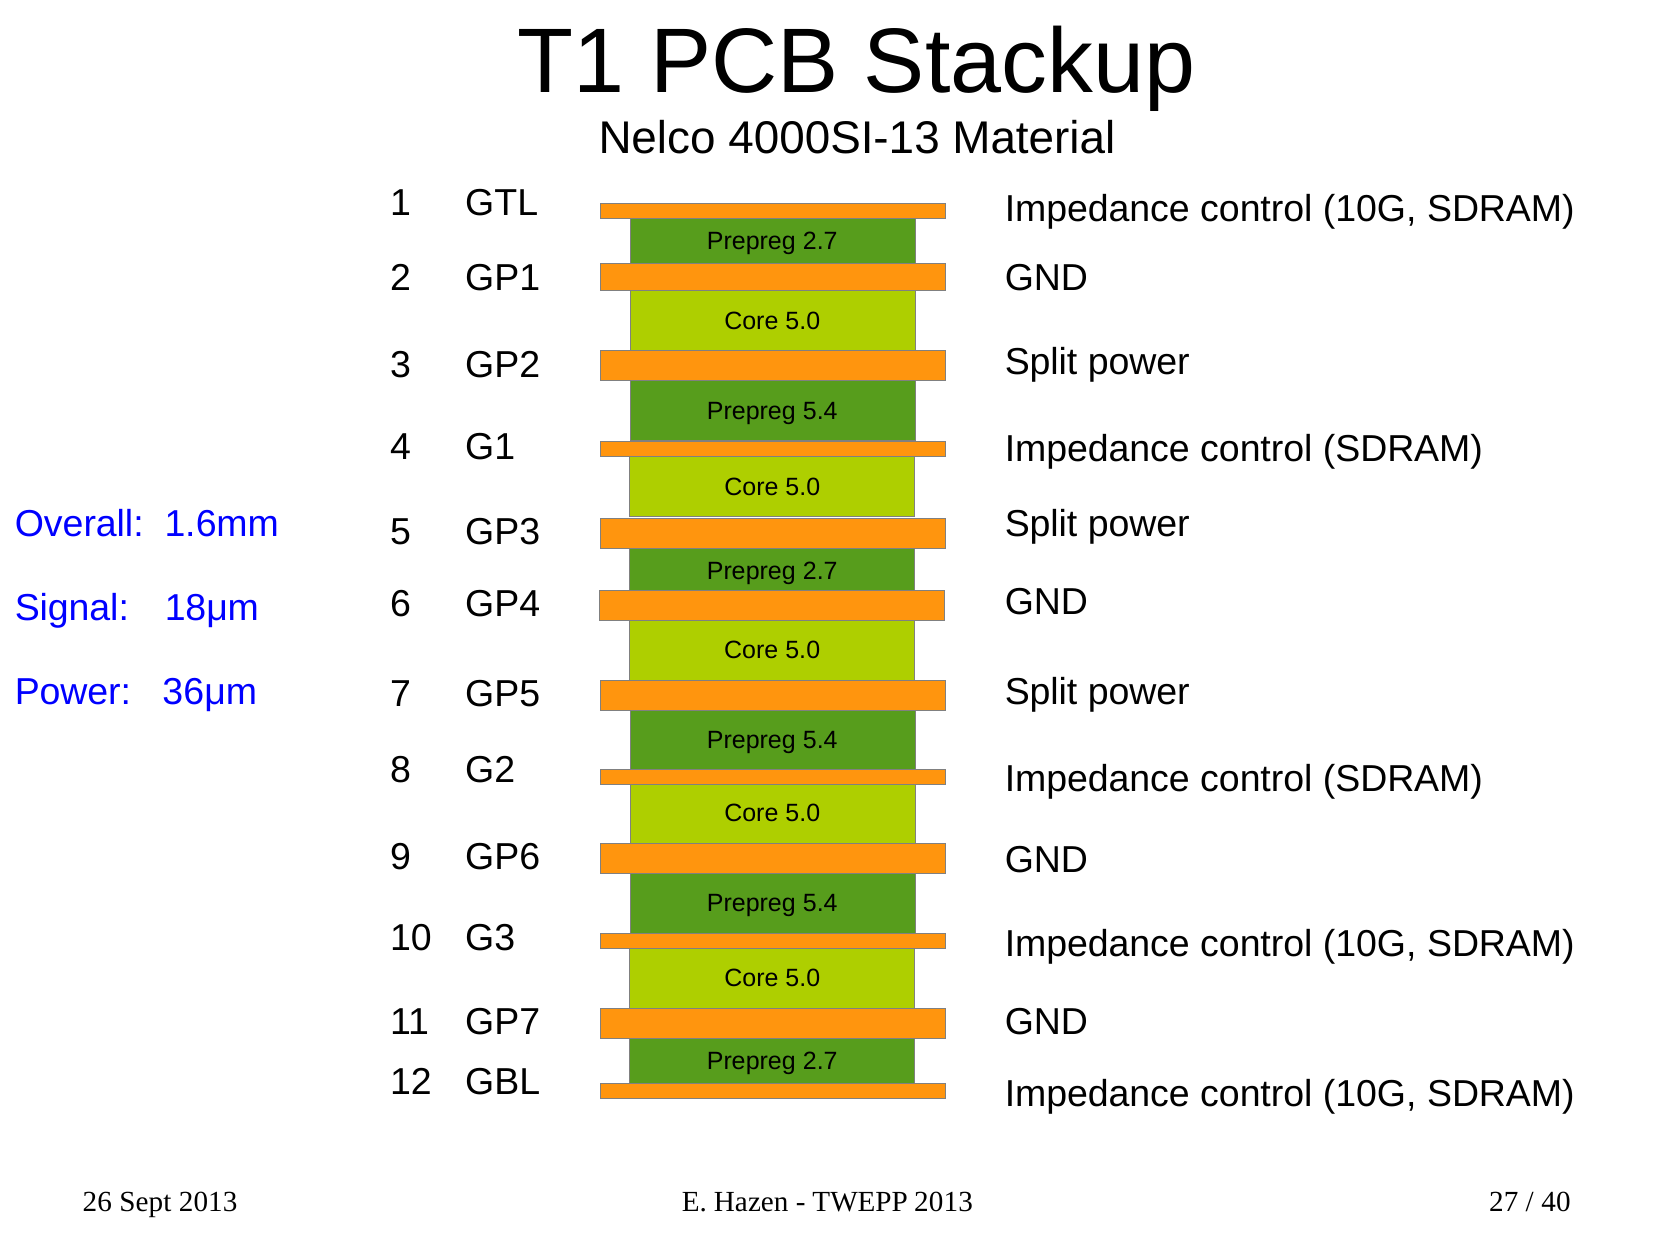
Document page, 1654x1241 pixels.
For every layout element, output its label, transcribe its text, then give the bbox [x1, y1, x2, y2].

text_box GND [990, 830, 1103, 888]
text_box Split power [990, 333, 1205, 391]
text_box Prepreg 2.7 [630, 219, 916, 263]
text_box [600, 680, 946, 711]
text_box Core 5.0 [630, 785, 916, 843]
text_box Prepreg 5.4 [630, 873, 916, 933]
text_box 8 G2 [375, 741, 531, 799]
text_box 3 GP2 [375, 335, 556, 393]
text_box [600, 933, 946, 949]
text_box Core 5.0 [629, 948, 915, 1008]
text_box Prepreg 5.4 [630, 380, 916, 441]
text_box 9 GP6 [375, 828, 556, 886]
text_box GND [990, 573, 1103, 631]
text_box 10 G3 [375, 909, 531, 966]
text_box Impedance control (10G, SDRAM) [990, 915, 1590, 972]
text_box [600, 769, 946, 785]
text_box Prepreg 2.7 [629, 1038, 915, 1083]
text_box Prepreg 5.4 [630, 710, 916, 769]
text_box [600, 1008, 946, 1039]
text_box Core 5.0 [630, 290, 916, 350]
text_box [600, 263, 946, 291]
text_box [599, 590, 945, 621]
text_box [600, 350, 946, 381]
text_box Prepreg 2.7 [629, 548, 915, 590]
text_box Impedance control (10G, SDRAM) [990, 1065, 1590, 1122]
text_box [600, 441, 946, 457]
text_box 6 GP4 [375, 575, 556, 632]
text_box Impedance control (SDRAM) [990, 750, 1499, 807]
text_box Impedance control (10G, SDRAM) [990, 180, 1590, 237]
text_box GND [990, 993, 1103, 1051]
text_box 11 GP7 [375, 993, 556, 1051]
text_box Overall: 1.6mm Signal: 18μm Power: 36μm [0, 495, 295, 720]
text_box Split power [990, 663, 1205, 721]
text_box [600, 203, 946, 219]
text_box Impedance control (SDRAM) [990, 420, 1499, 477]
text_box 7 GP5 [375, 665, 556, 722]
text_box 2 GP1 [375, 248, 556, 306]
text_box 5 GP3 [375, 503, 556, 561]
title T1 PCB Stackup Nelco 4000SI-13 Material [154, 9, 1561, 164]
text_box 1 GTL [375, 173, 553, 231]
text_box Core 5.0 [629, 620, 915, 680]
text_box [600, 1083, 946, 1099]
text_box GND [990, 249, 1103, 306]
text_box [600, 843, 946, 874]
text_box 4 G1 [375, 417, 531, 475]
text_box Core 5.0 [629, 456, 915, 517]
text_box [600, 518, 946, 549]
text_box 12 GBL [375, 1053, 556, 1111]
text_box Split power [990, 495, 1205, 552]
